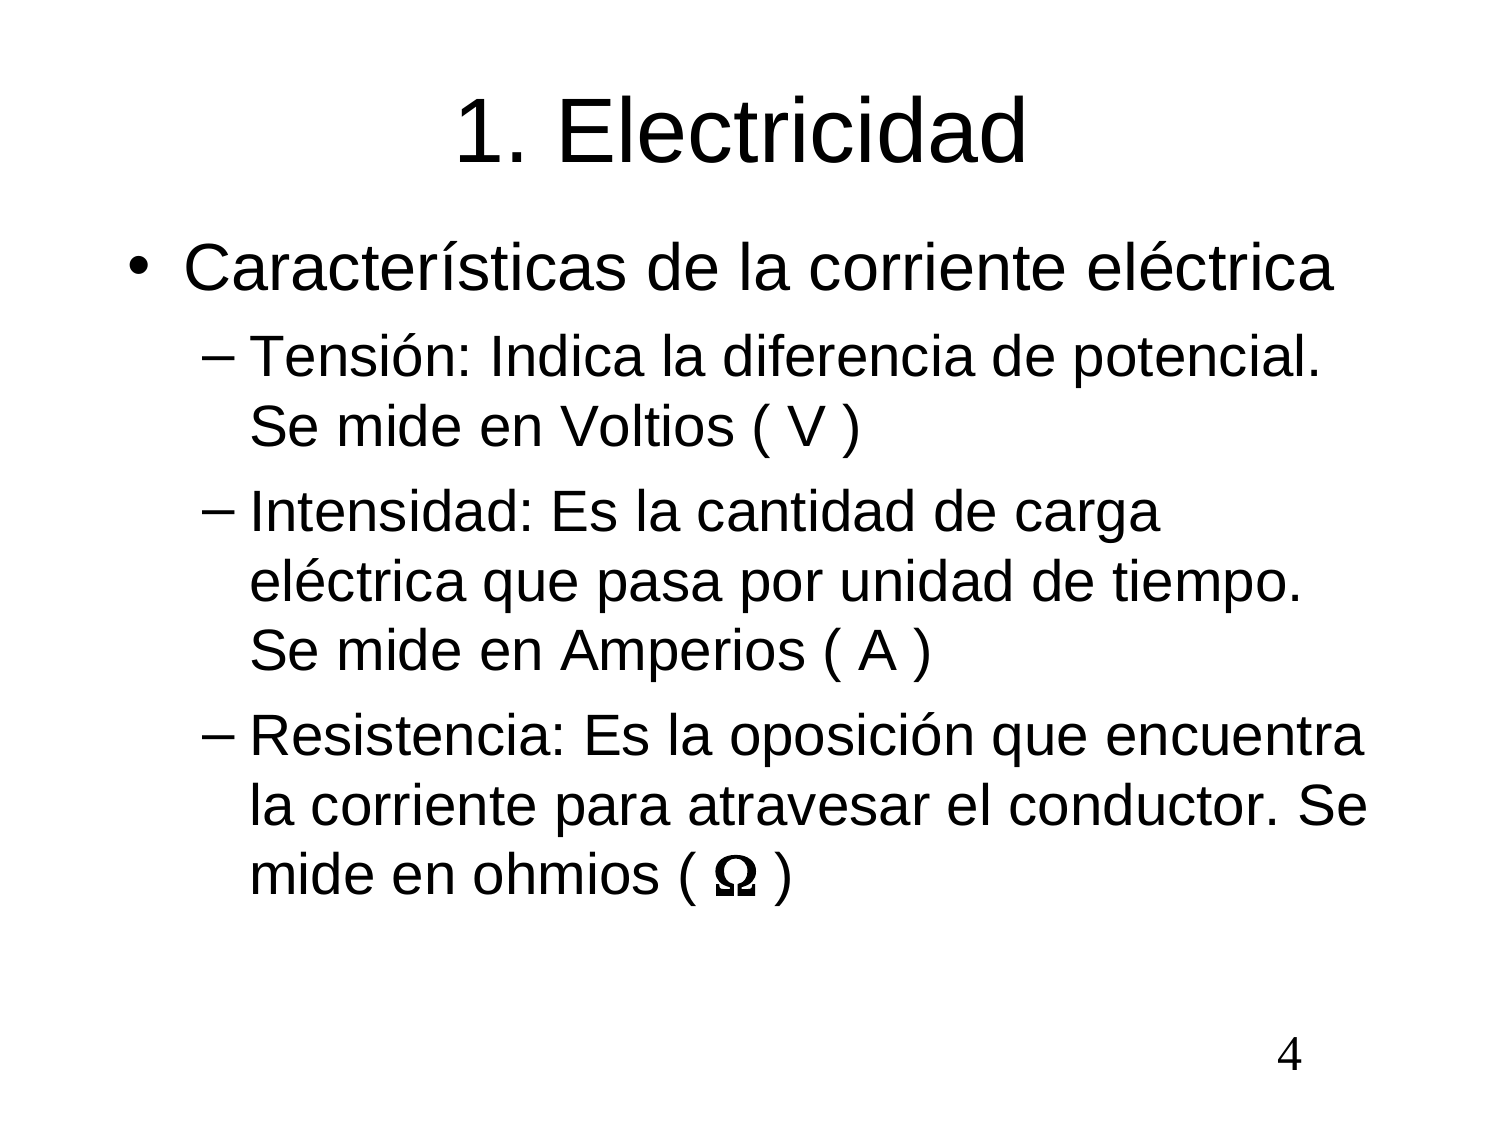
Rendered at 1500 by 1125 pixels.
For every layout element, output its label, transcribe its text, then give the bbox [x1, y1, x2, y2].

title 1. Electricidad [104, 32, 1380, 220]
list Características de la corriente eléctrica Tensión: Indica la diferencia de potencial. Se mide en Voltios ( V ) Intensidad: Es la cantidad de carga eléctrica que pasa por unidad de tiempo. Se mide en Amperios ( A ) Resistencia: Es la oposición que encuentra la corriente para atravesar el conductor. Se mide en ohmios (  ) [112, 216, 1388, 1000]
